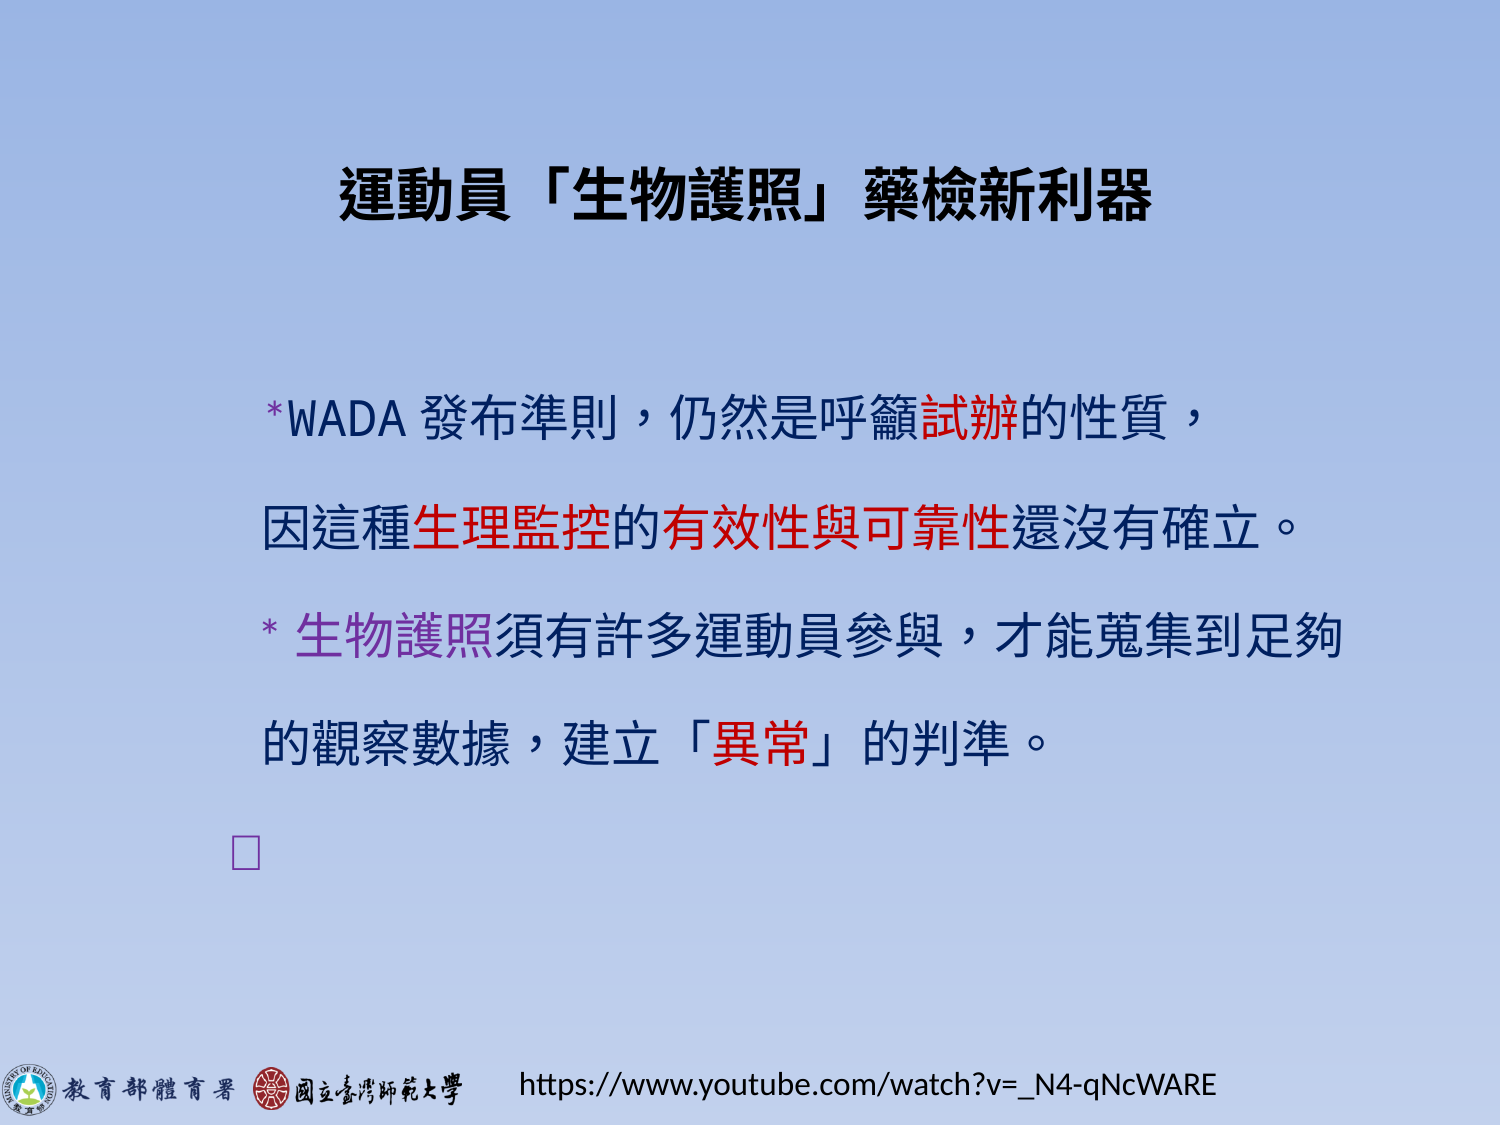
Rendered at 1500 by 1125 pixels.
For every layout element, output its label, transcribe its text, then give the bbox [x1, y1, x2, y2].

subtitle *WADA發布準則，仍然是呼籲試辦的性質， 因這種生理監控的有效性與可靠性還沒有確立。 *生物護照須有許多運動員參與，才能蒐集到足夠 的觀察數據，建立「異常」的判準。  [127, 402, 1445, 606]
title 運動員「生物護照」藥檢新利器 [127, 116, 1365, 270]
text_box https://www.youtube.com/watch?v=_N4-qNcWARE [504, 1055, 1254, 1110]
